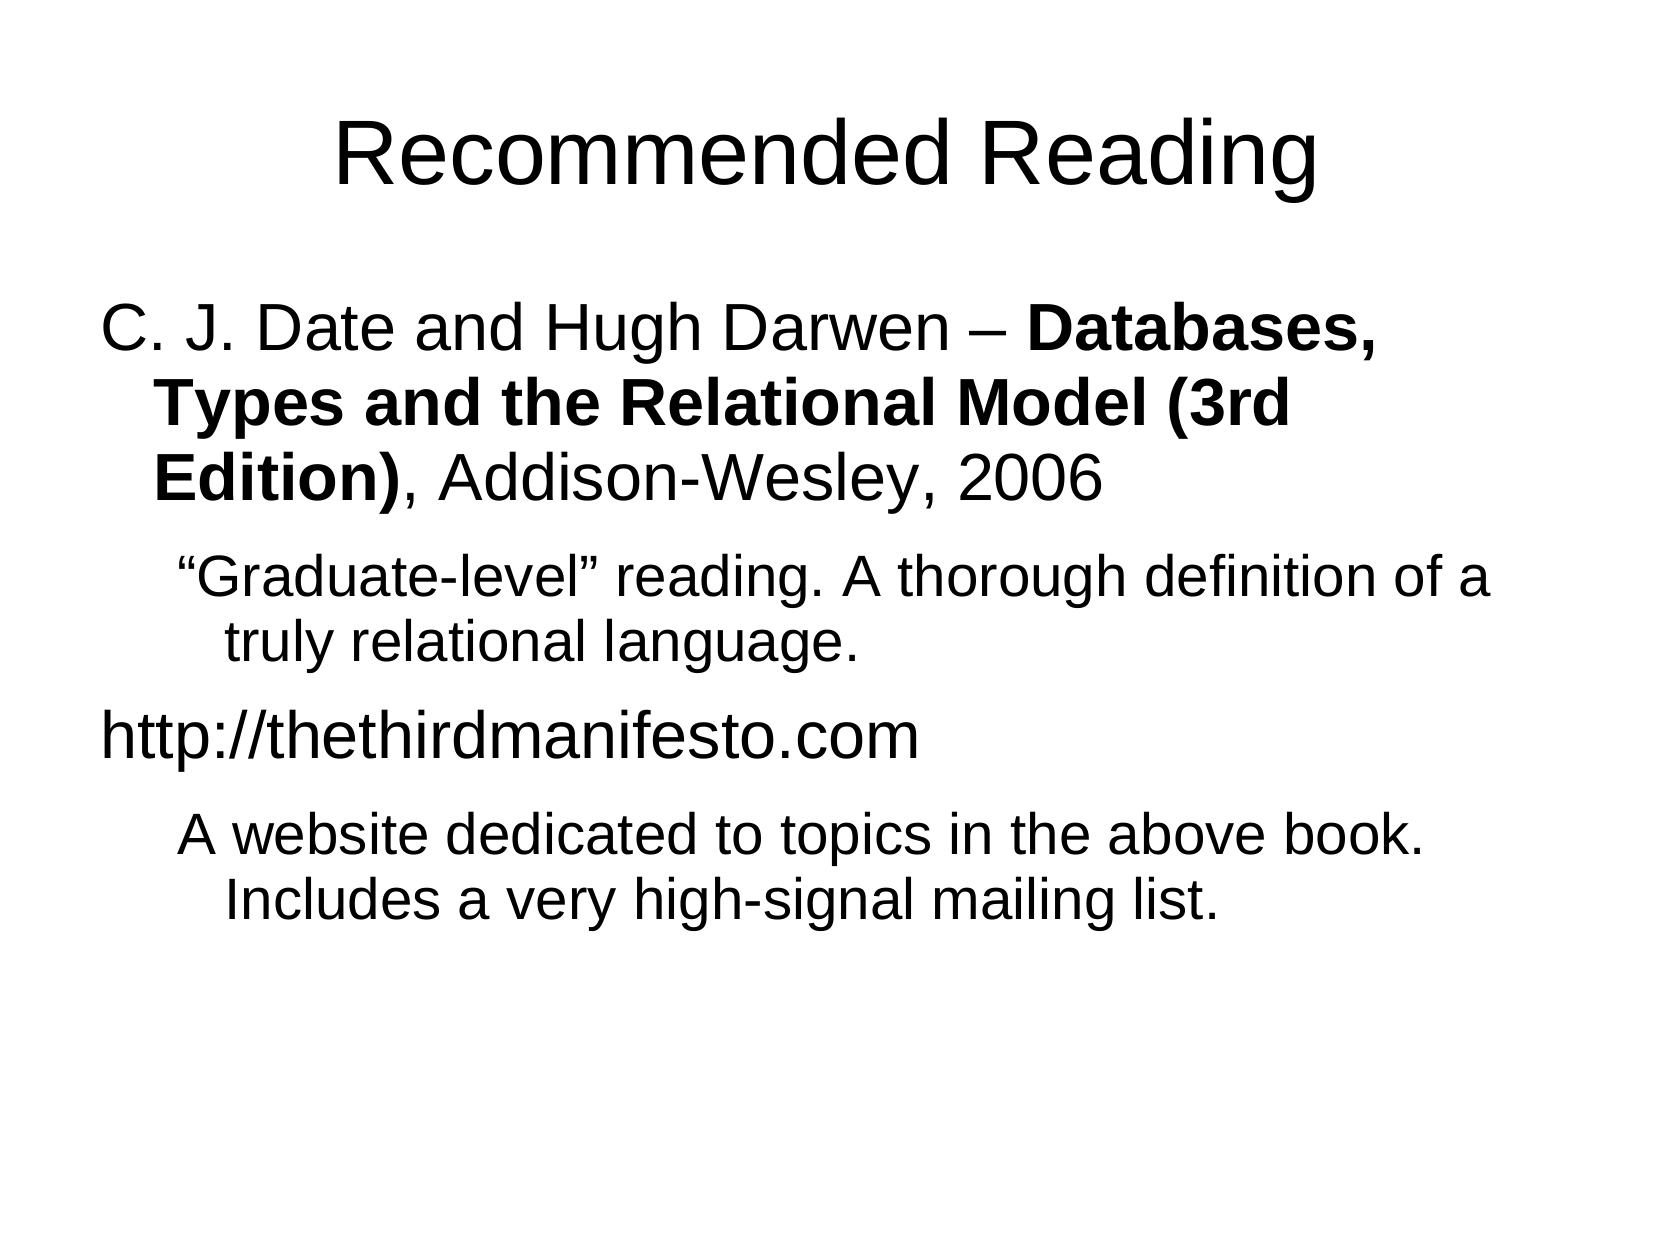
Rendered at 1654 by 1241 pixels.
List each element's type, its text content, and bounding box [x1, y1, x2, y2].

list C. J. Date and Hugh Darwen – Databases, Types and the Relational Model (3rd Edition), Addison-Wesley, 2006 “Graduate-level” reading. A thorough definition of a truly relational language. http://thethirdmanifesto.com A website dedicated to topics in the above book. Includes a very high-signal mailing list. [82, 290, 1571, 1121]
title Recommended Reading [82, 56, 1571, 250]
